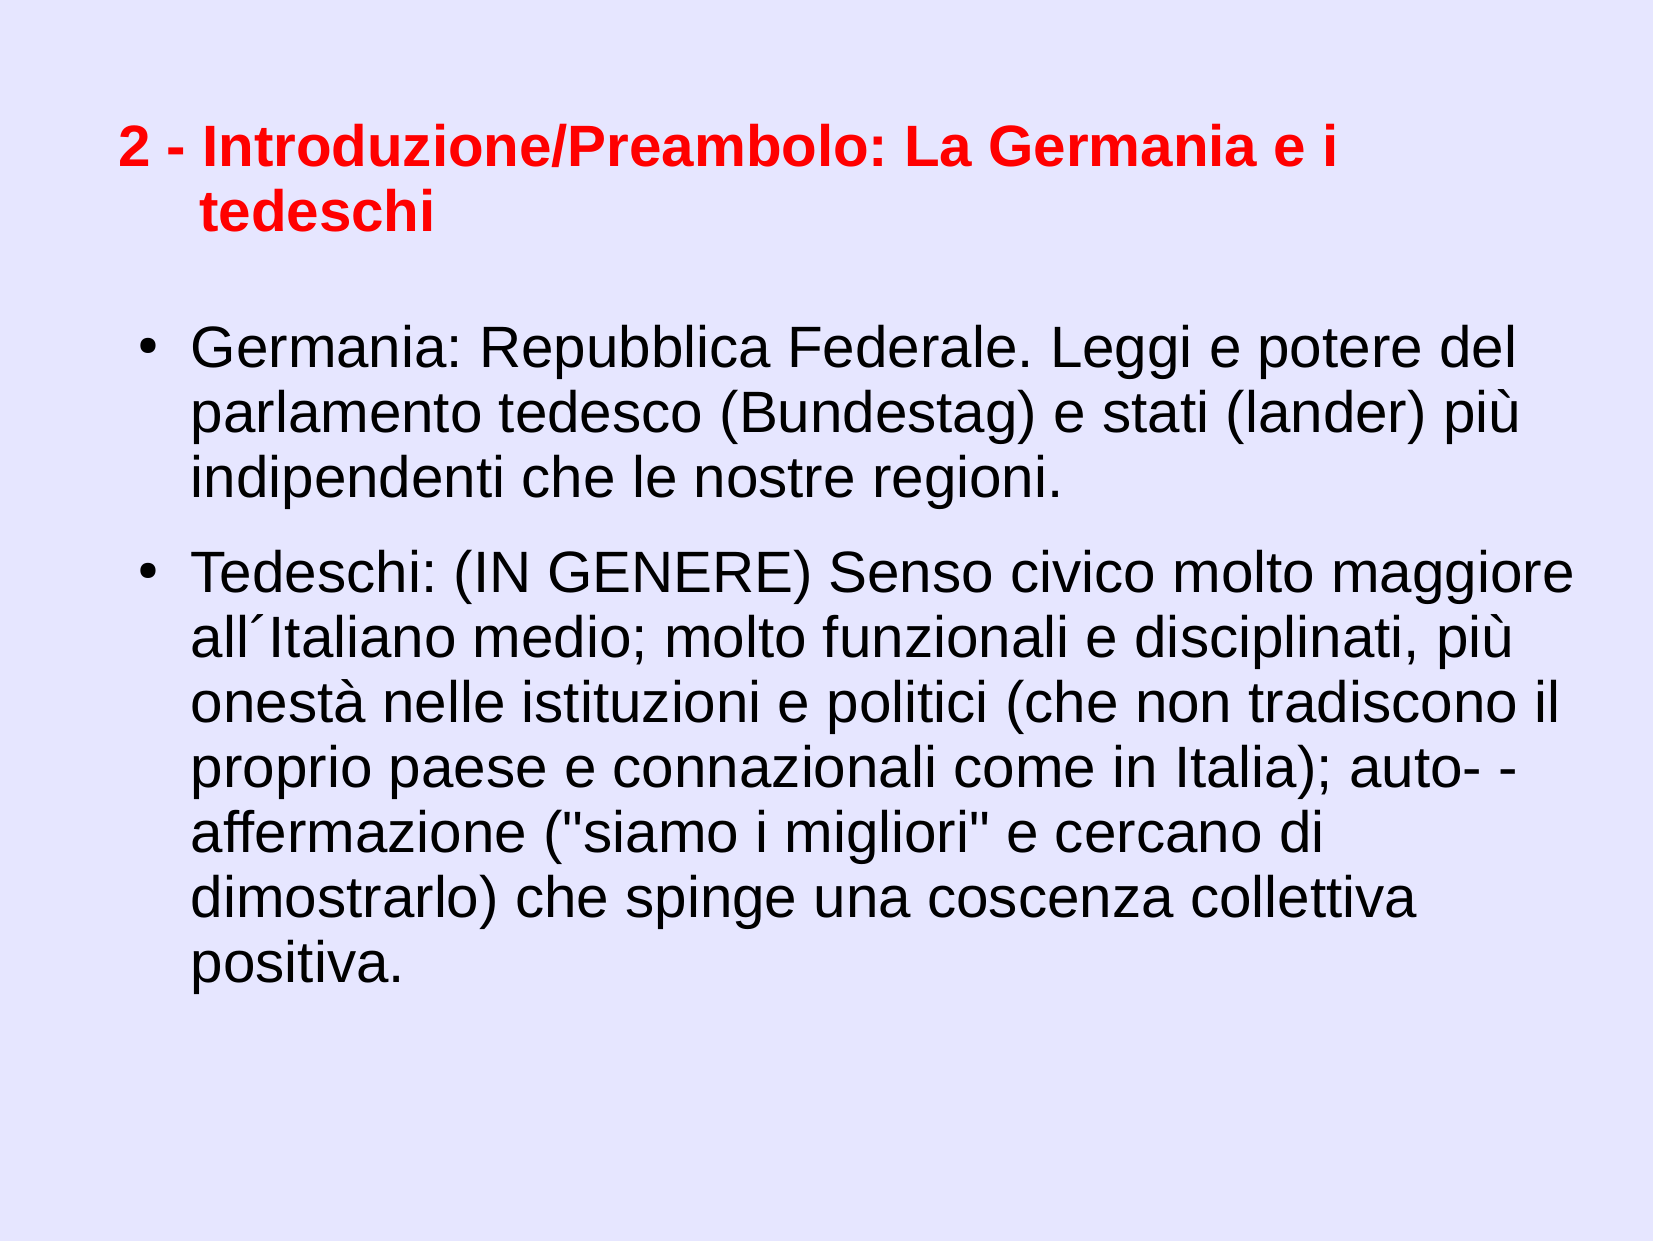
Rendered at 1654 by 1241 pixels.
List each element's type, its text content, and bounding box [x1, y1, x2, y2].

title 2 - Introduzione/Preambolo: La Germania e i tedeschi [82, 75, 1571, 283]
list Germania: Repubblica Federale. Leggi e potere del parlamento tedesco (Bundestag) e stati (lander) più indipendenti che le nostre regioni. Tedeschi: (IN GENERE) Senso civico molto maggiore all´Italiano medio; molto funzionali e disciplinati, più onestà nelle istituzioni e politici (che non tradiscono il proprio paese e connazionali come in Italia); auto- -affermazione ("siamo i migliori" e cercano di dimostrarlo) che spinge una coscenza collettiva positiva. [120, 315, 1608, 1134]
